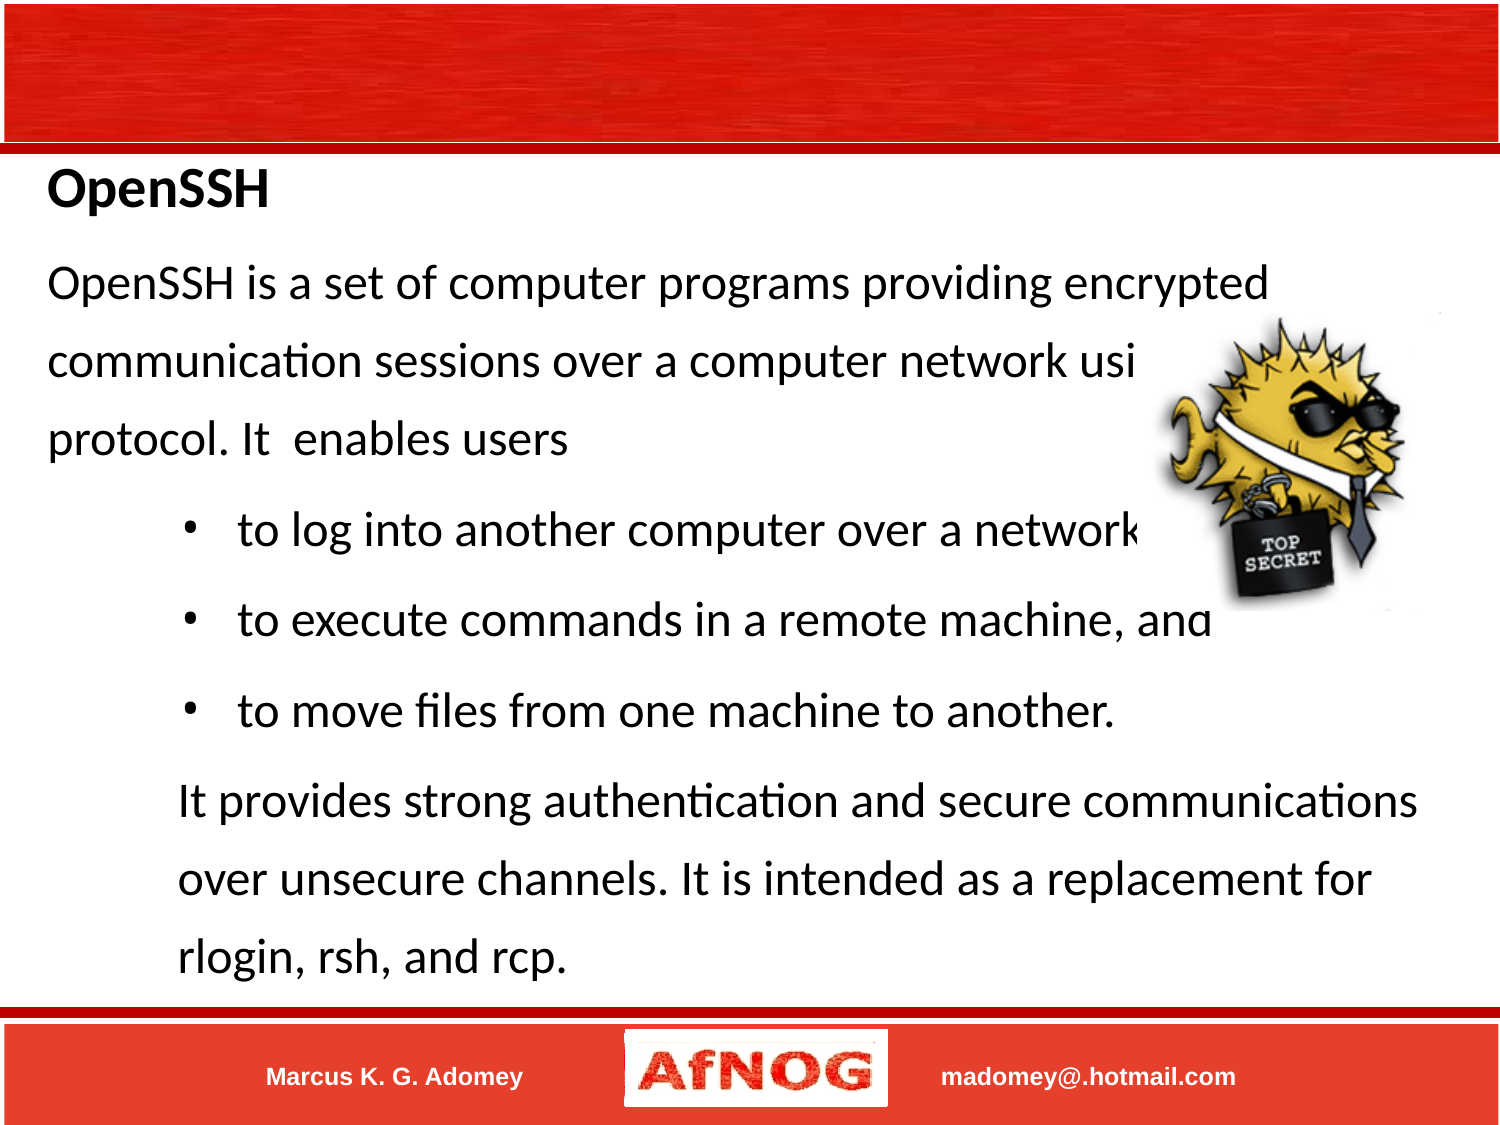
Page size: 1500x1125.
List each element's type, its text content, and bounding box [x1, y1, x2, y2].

text_box OpenSSH OpenSSH is a set of computer programs providing encrypted communication sessions over a computer network using the SSH protocol. It enables users to log into another computer over a network, to execute commands in a remote machine, and to move files from one machine to another. It provides strong authentication and secure communications over unsecure channels. It is intended as a replacement for rlogin, rsh, and rcp. [12, 121, 1451, 1000]
picture [1137, 312, 1441, 611]
